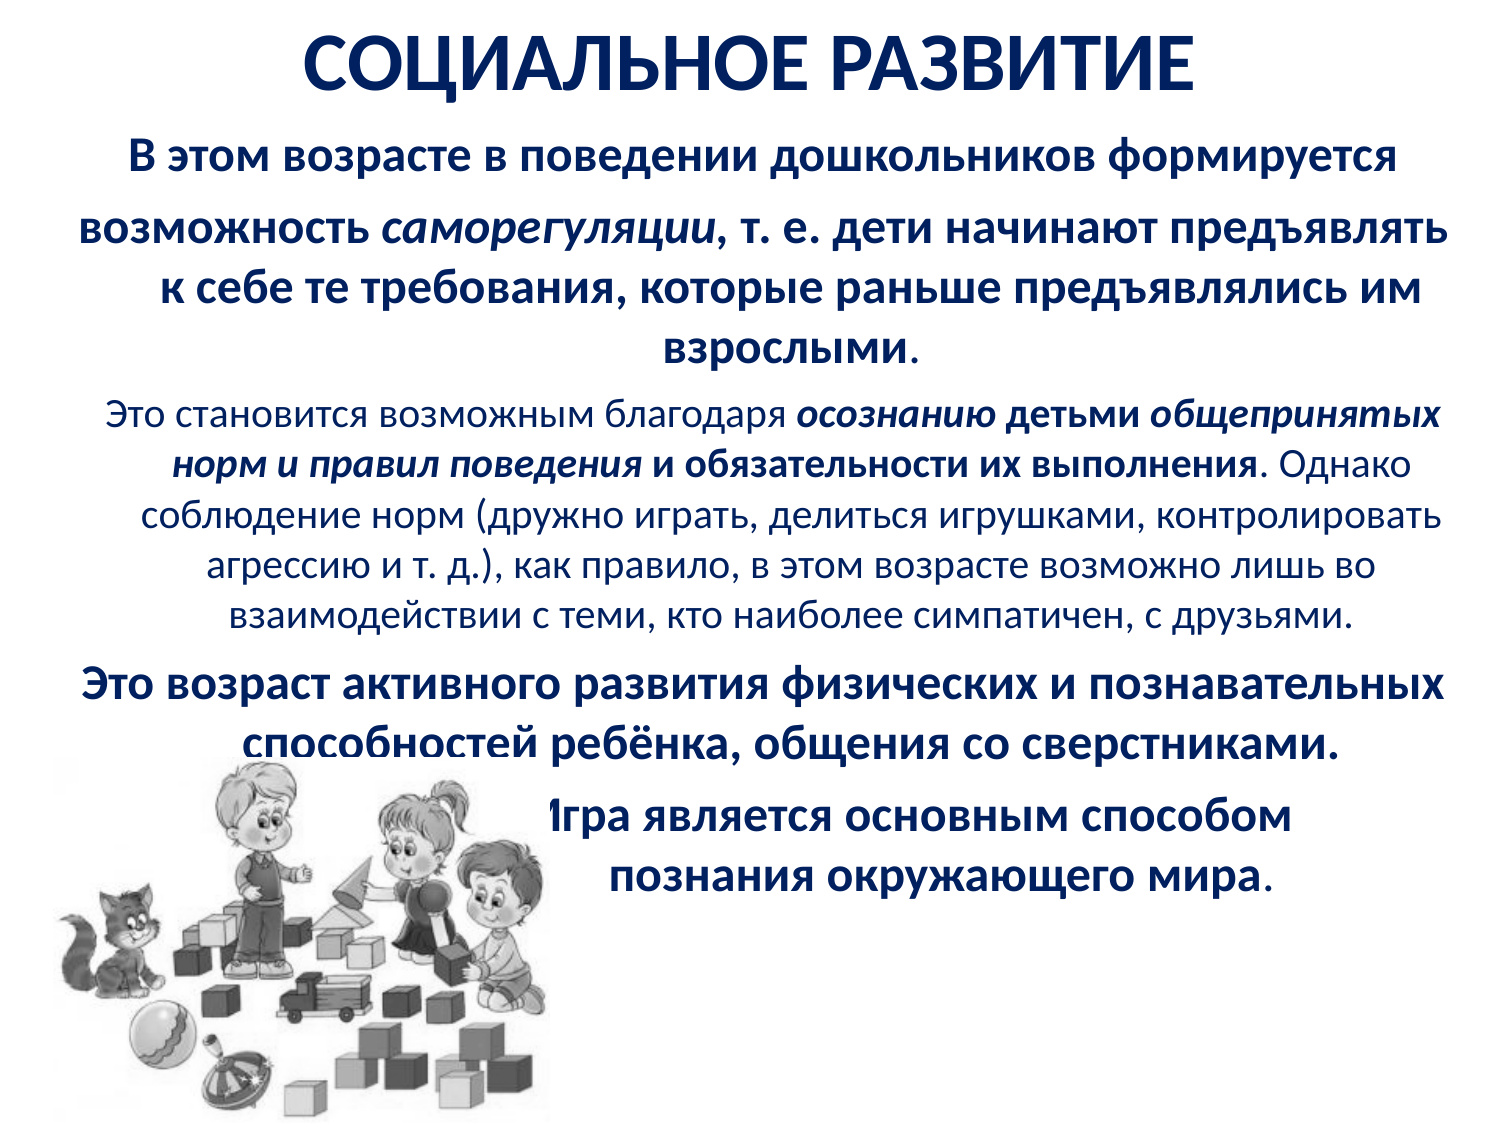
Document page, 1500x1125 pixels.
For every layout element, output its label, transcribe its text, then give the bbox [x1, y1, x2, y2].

list В этом возрасте в поведении дошкольников формируется возможность саморегуляции, т. е. дети начинают предъявлять к себе те требования, которые раньше предъявлялись им взрослыми. Это становится возможным благодаря осознанию детьми общепринятых норм и правил поведения и обязательности их выполнения. Однако соблюдение норм (дружно играть, делиться игрушками, контролировать агрессию и т. д.), как правило, в этом возрасте возможно лишь во взаимодействии с теми, кто наиболее симпатичен, с друзьями. Это возраст активного развития физических и познавательных способностей ребёнка, общения со сверстниками. Игра является основным способом познания окружающего мира. [0, 115, 1471, 965]
text_box СОЦИАЛЬНОЕ РАЗВИТИЕ [0, 0, 1500, 115]
picture [53, 757, 550, 1123]
